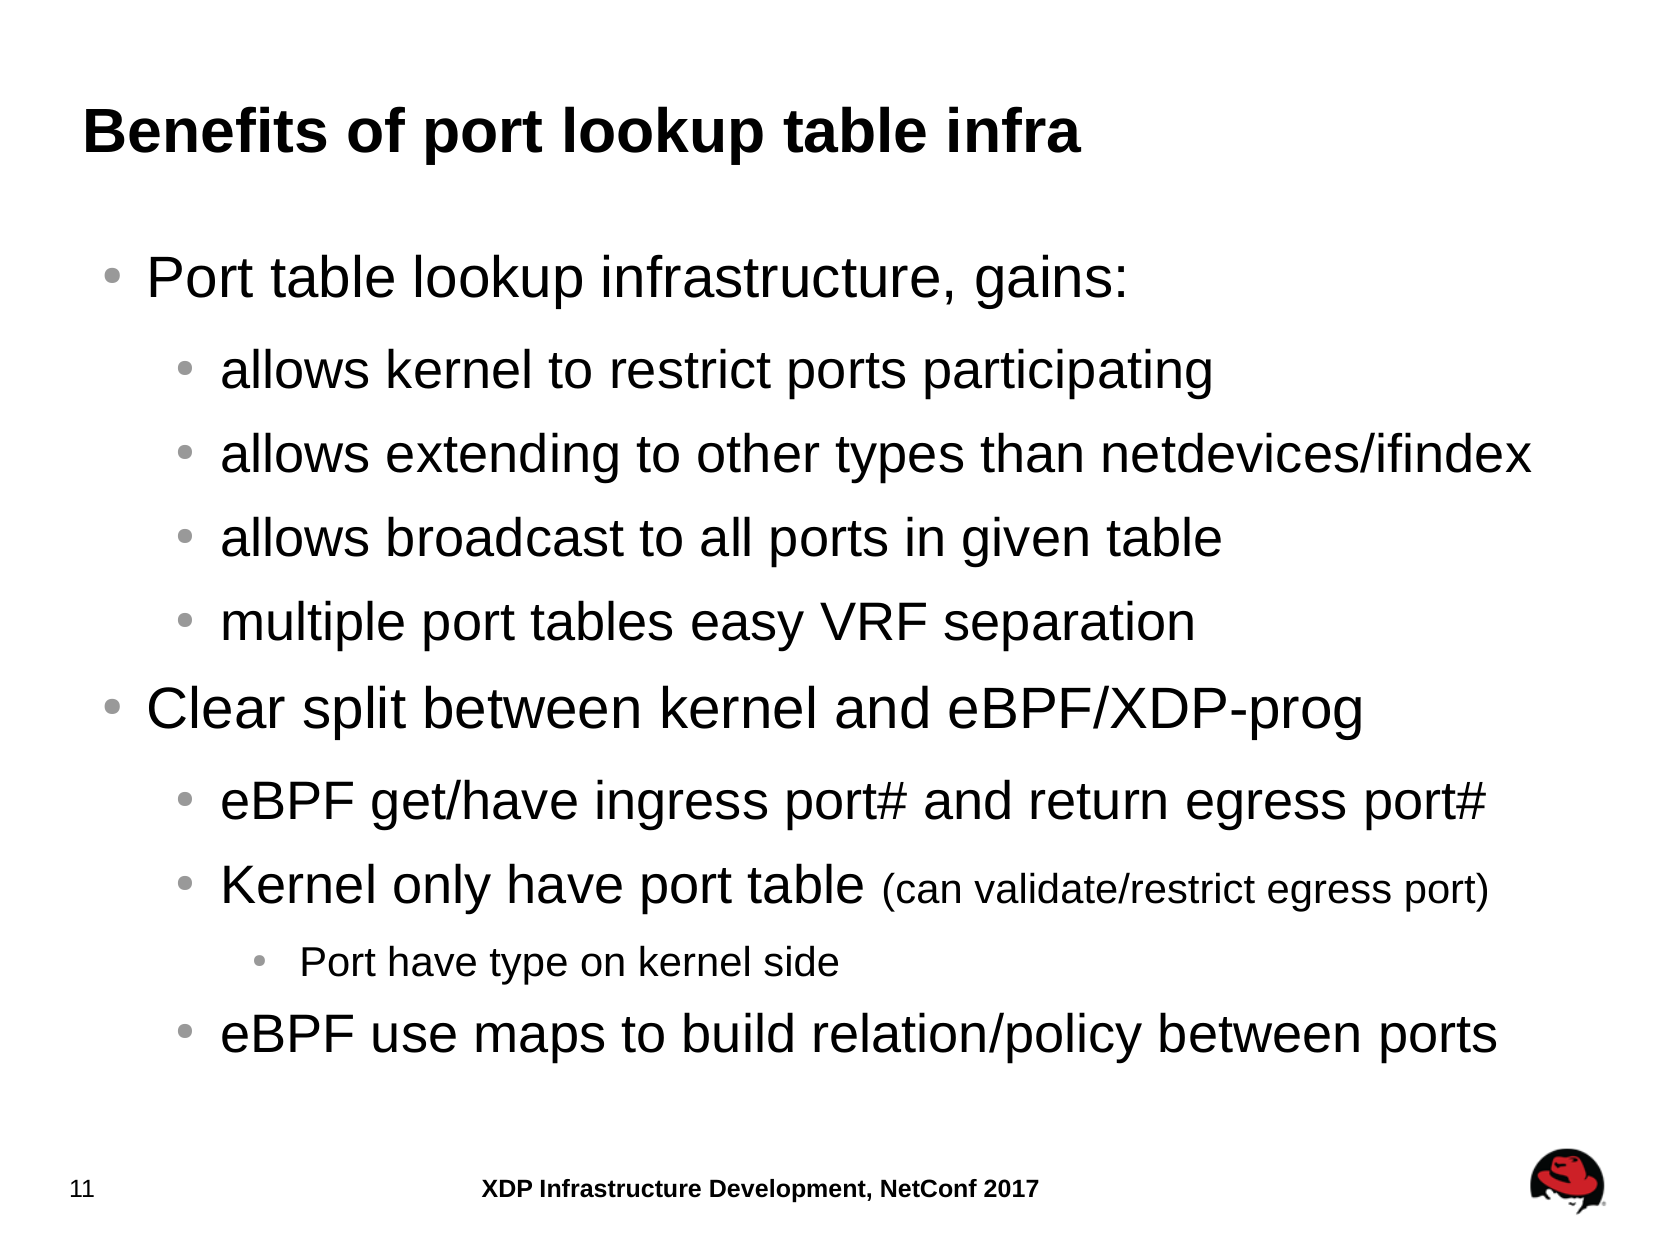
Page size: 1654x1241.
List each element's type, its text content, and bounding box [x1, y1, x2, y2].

picture [1529, 1146, 1612, 1224]
title Benefits of port lookup table infra [82, 37, 1571, 226]
list Port table lookup infrastructure, gains: allows kernel to restrict ports participating allows extending to other types than netdevices/ifindex allows broadcast to all ports in given table multiple port tables easy VRF separation Clear split between kernel and eBPF/XDP-prog eBPF get/have ingress port# and return egress port# Kernel only have port table (can validate/restrict egress port) Port have type on kernel side eBPF use maps to build relation/policy between ports [86, 244, 1575, 1064]
